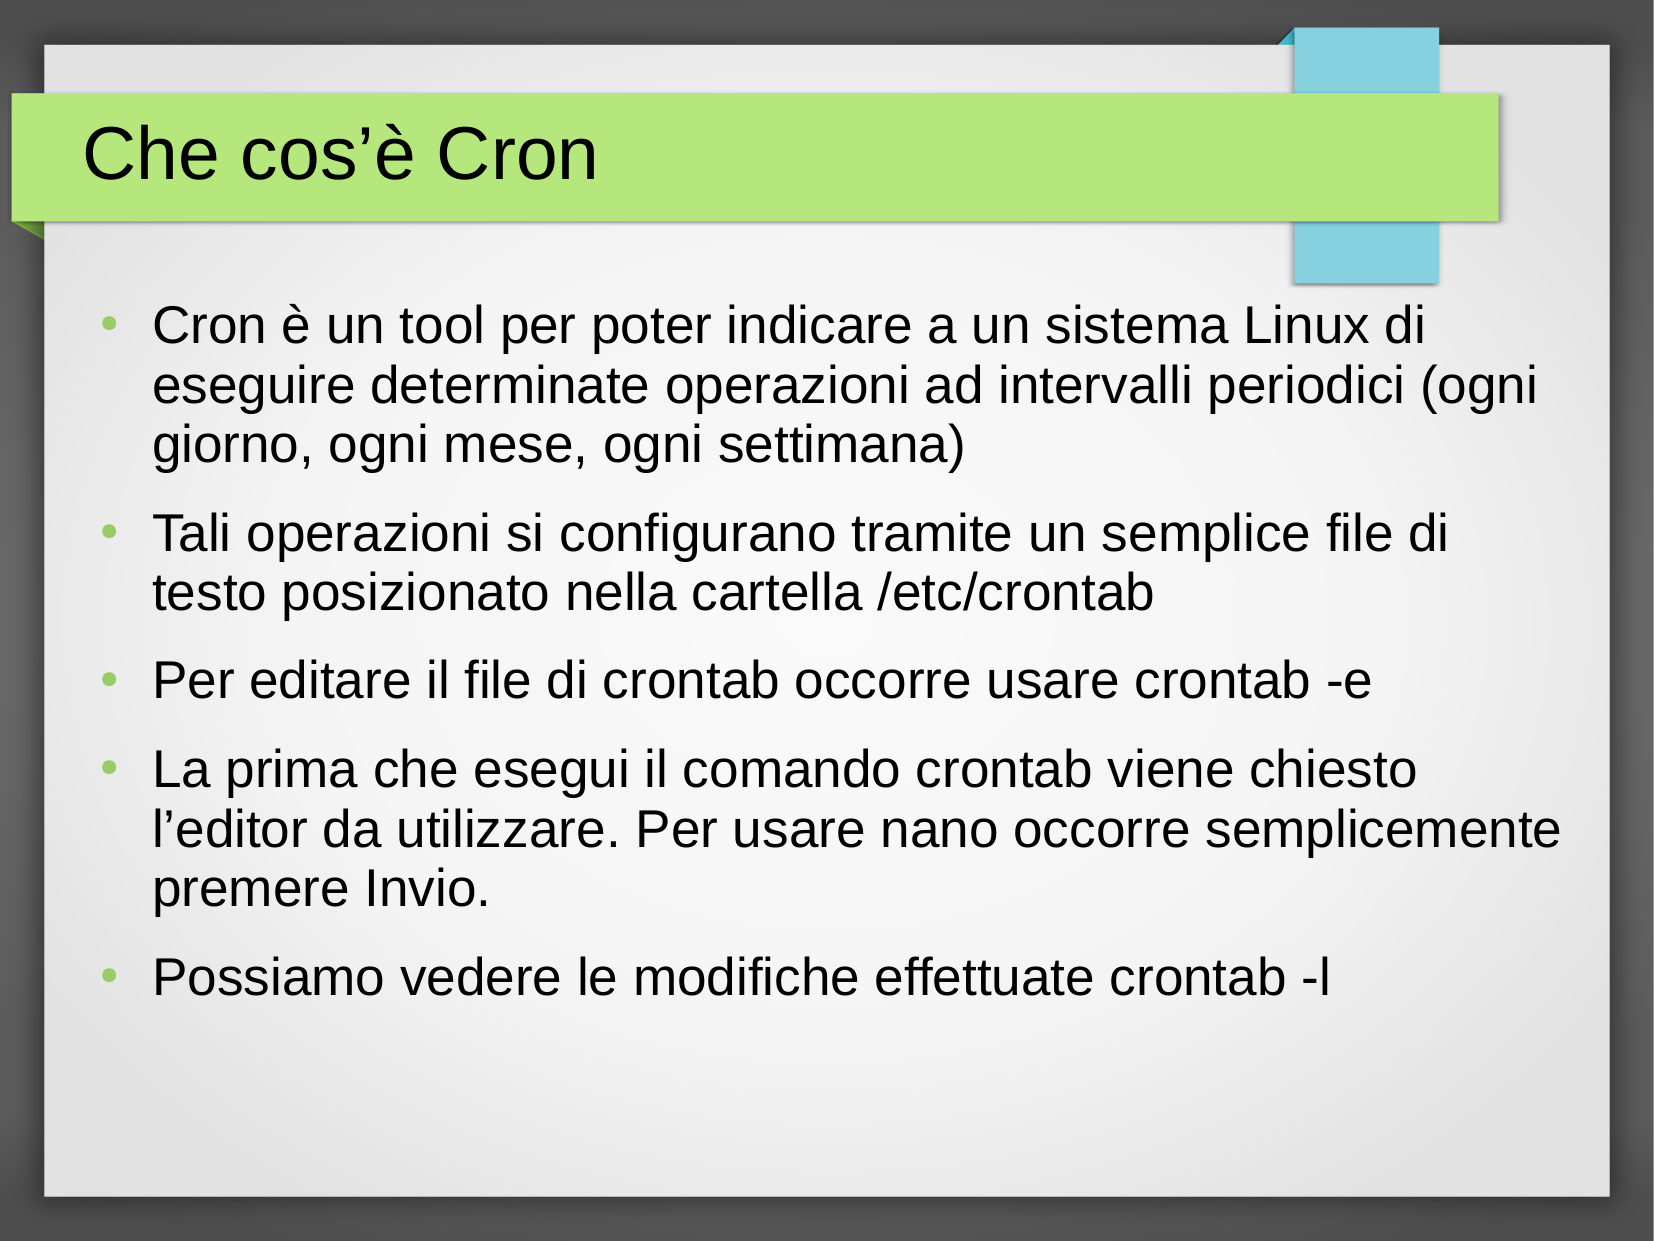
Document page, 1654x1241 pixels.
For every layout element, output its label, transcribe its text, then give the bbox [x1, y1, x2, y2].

list Cron è un tool per poter indicare a un sistema Linux di eseguire determinate operazioni ad intervalli periodici (ogni giorno, ogni mese, ogni settimana) Tali operazioni si configurano tramite un semplice file di testo posizionato nella cartella /etc/crontab Per editare il file di crontab occorre usare crontab -e La prima che esegui il comando crontab viene chiesto l’editor da utilizzare. Per usare nano occorre semplicemente premere Invio. Possiamo vedere le modifiche effettuate crontab -l [82, 295, 1571, 1015]
title Che cos’è Cron [82, 94, 1264, 213]
picture [0, 0, 1654, 1241]
